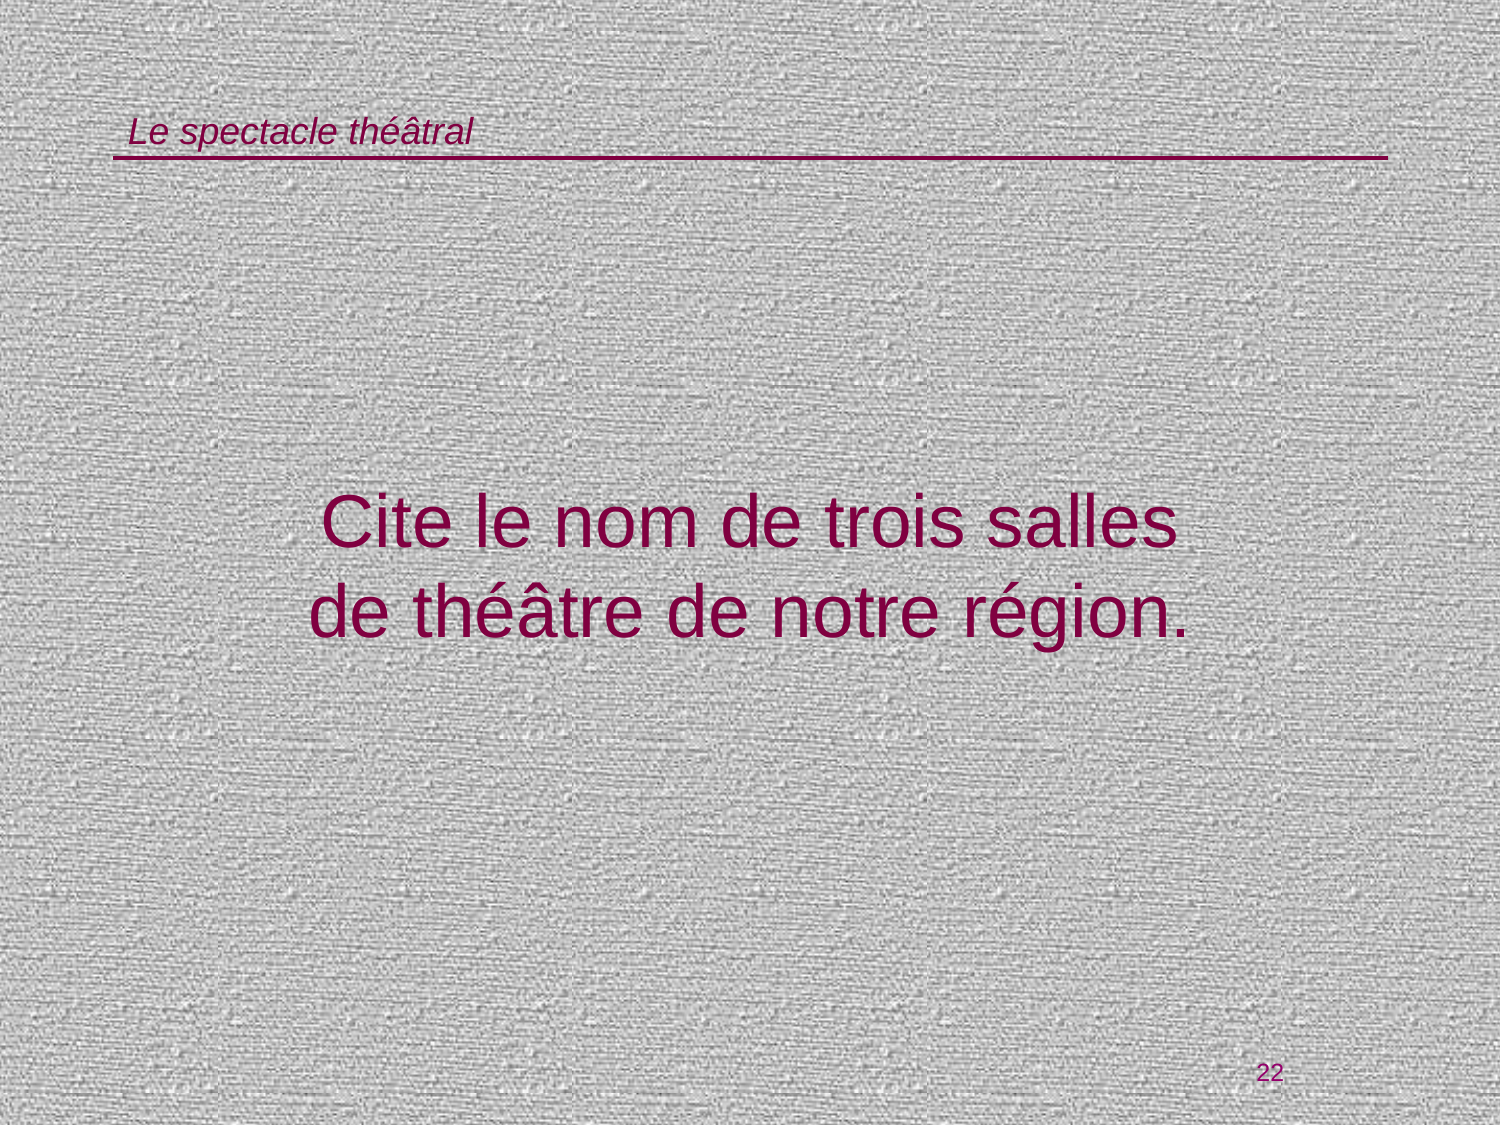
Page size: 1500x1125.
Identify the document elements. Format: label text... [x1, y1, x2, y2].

text_box Cite le nom de trois salles de théâtre de notre région. [256, 464, 1244, 661]
picture [0, 0, 1500, 1125]
